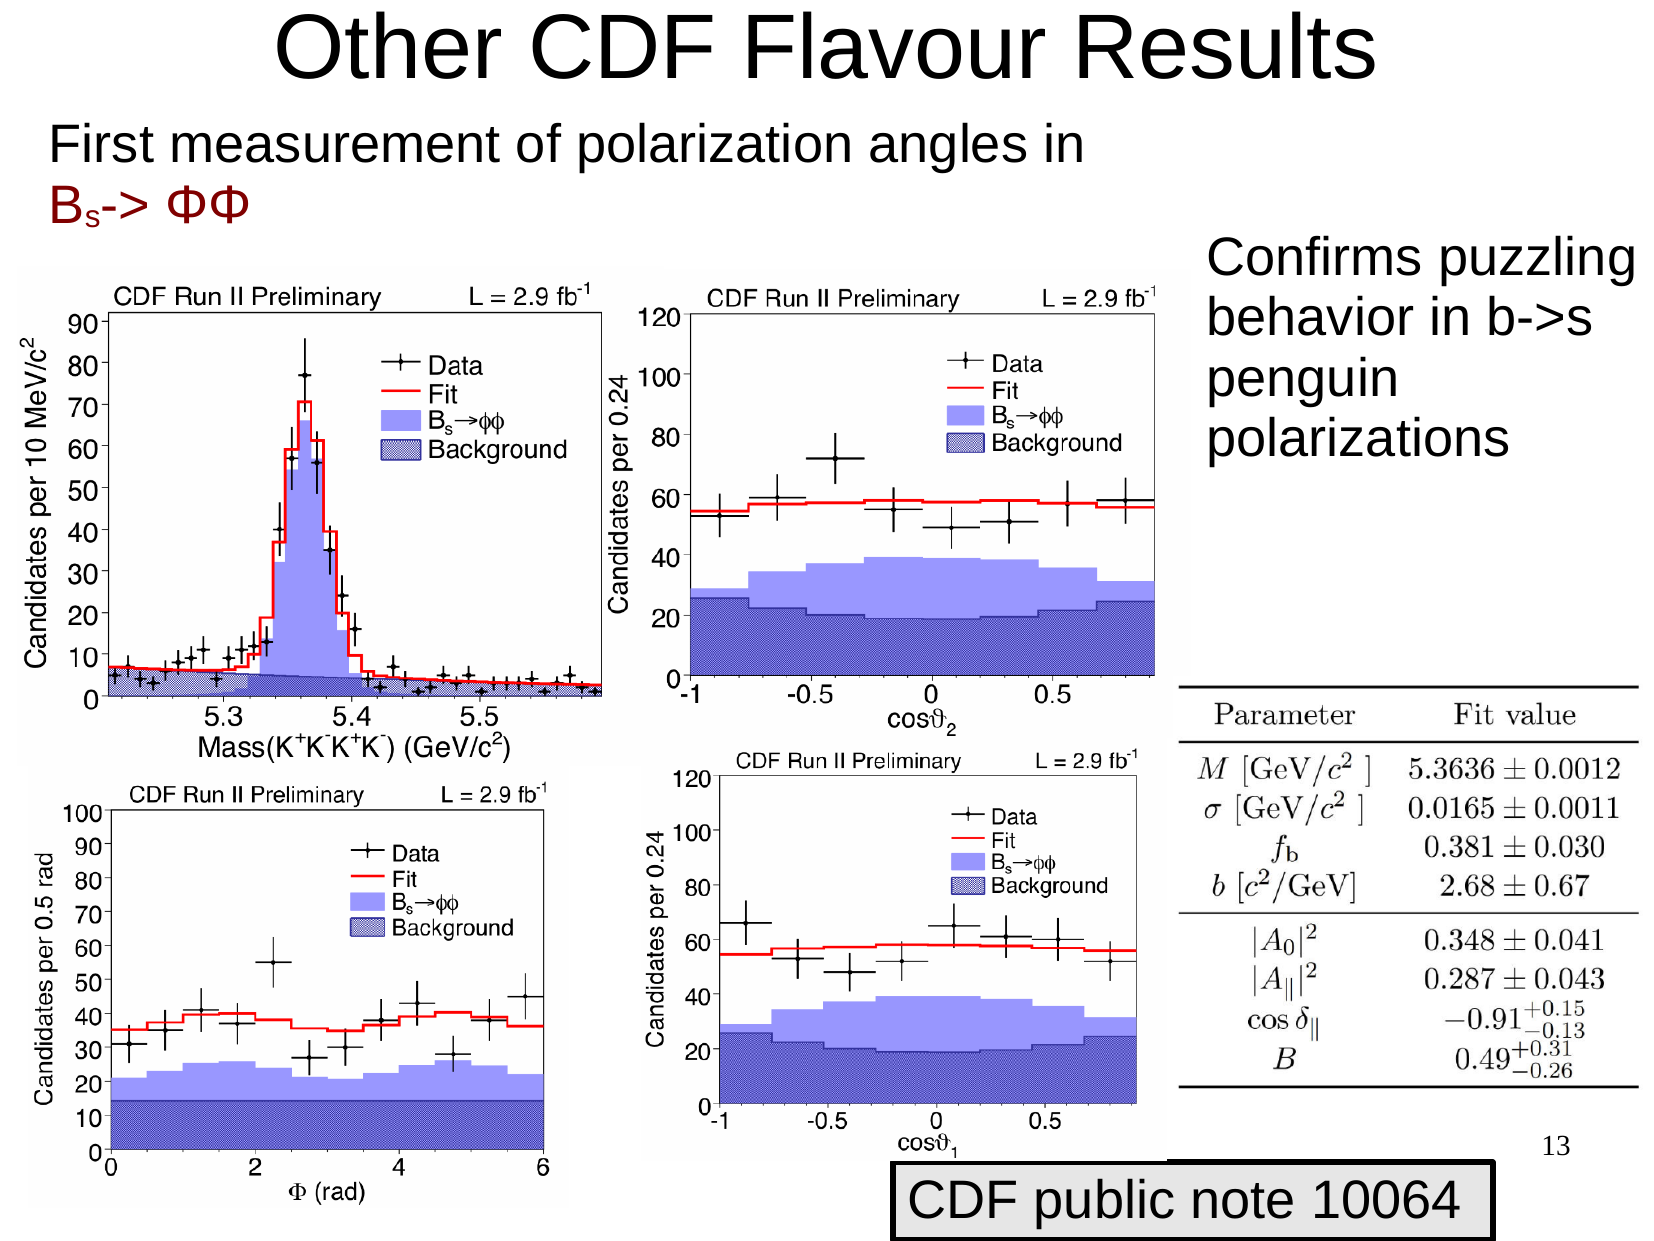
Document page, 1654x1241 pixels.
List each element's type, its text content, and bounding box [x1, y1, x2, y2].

picture [17, 266, 1654, 1208]
text_box Confirms puzzling behavior in b->s penguin polarizations [1191, 218, 1654, 713]
title Other CDF Flavour Results [82, 0, 1571, 143]
text_box CDF public note 10064 [892, 1162, 1493, 1238]
text_box First measurement of polarization angles in Bs-> ΦΦ [33, 106, 1163, 263]
